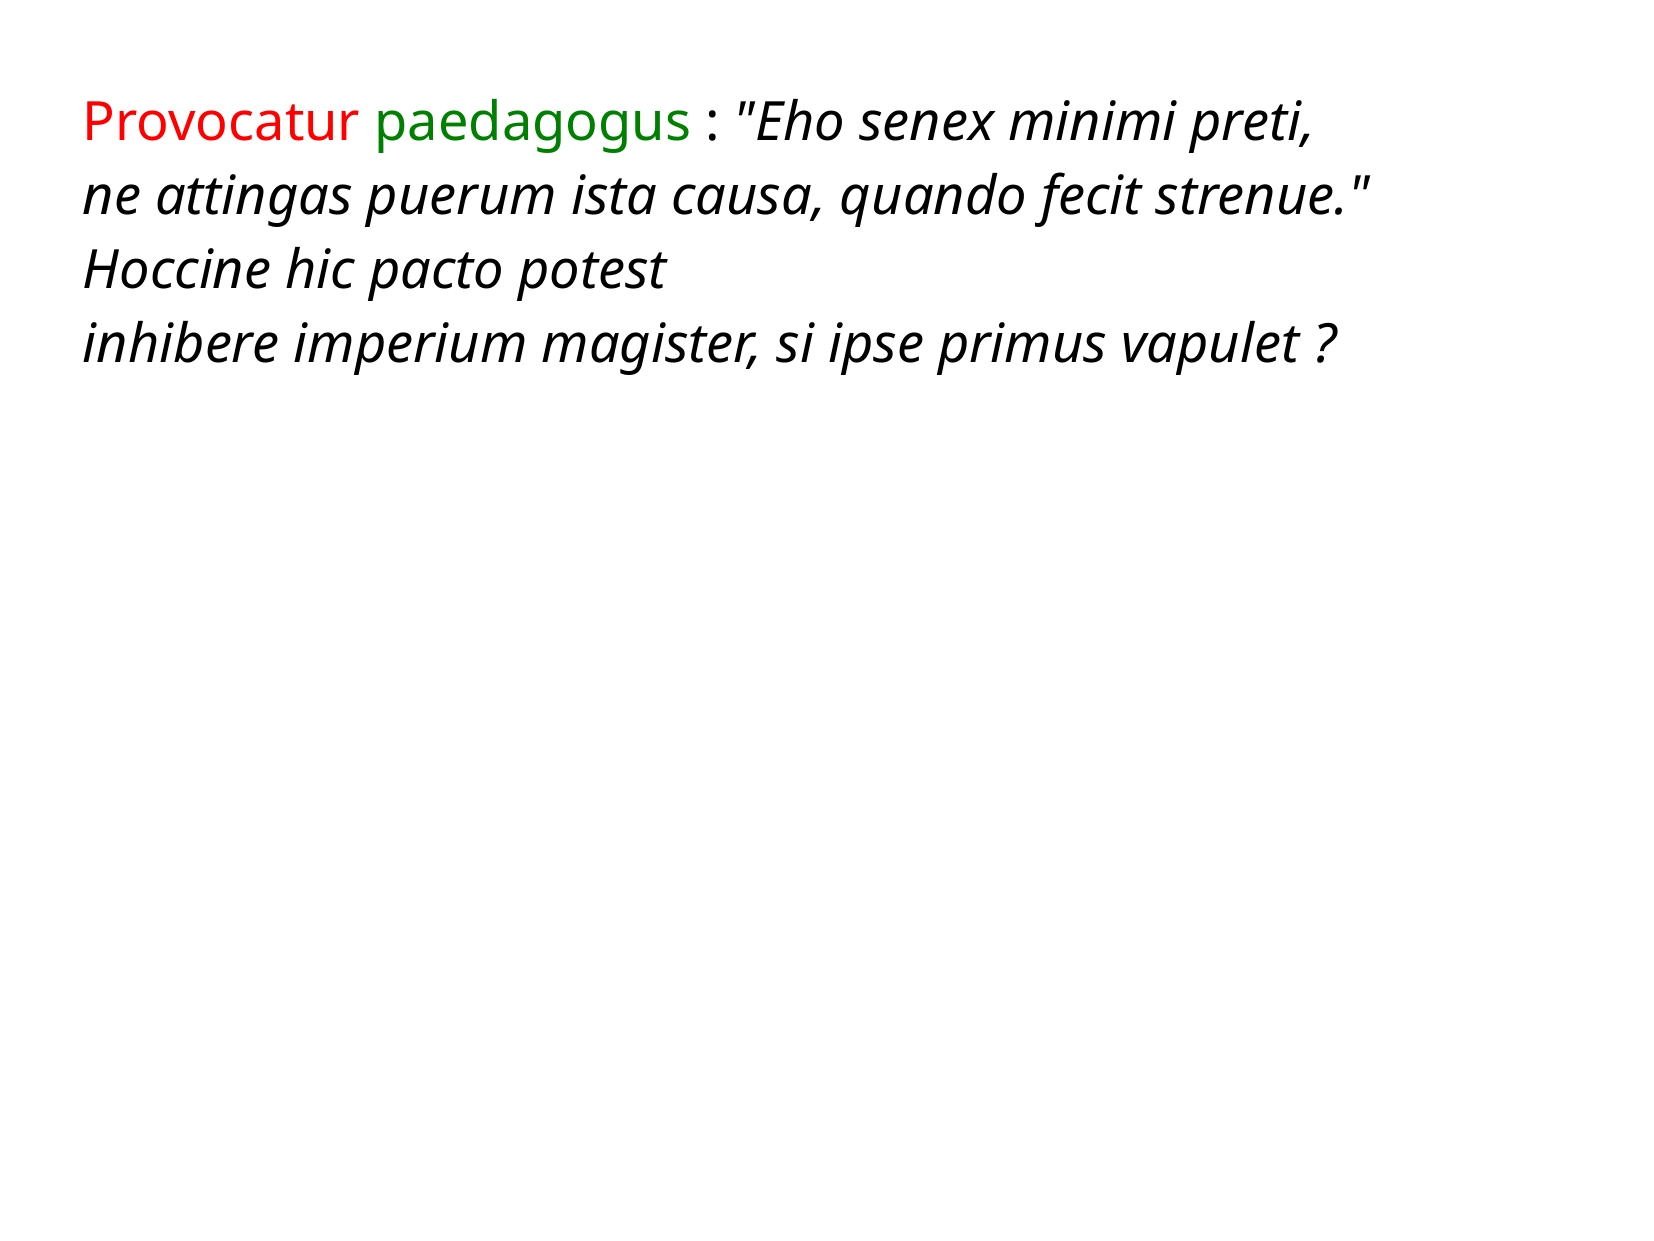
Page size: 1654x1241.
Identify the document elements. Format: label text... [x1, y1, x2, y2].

list Provocatur paedagogus : "Eho senex minimi preti, ne attingas puerum ista causa, quando fecit strenue." Hoccine hic pacto potest inhibere imperium magister, si ipse primus vapulet ? [82, 82, 1571, 1109]
